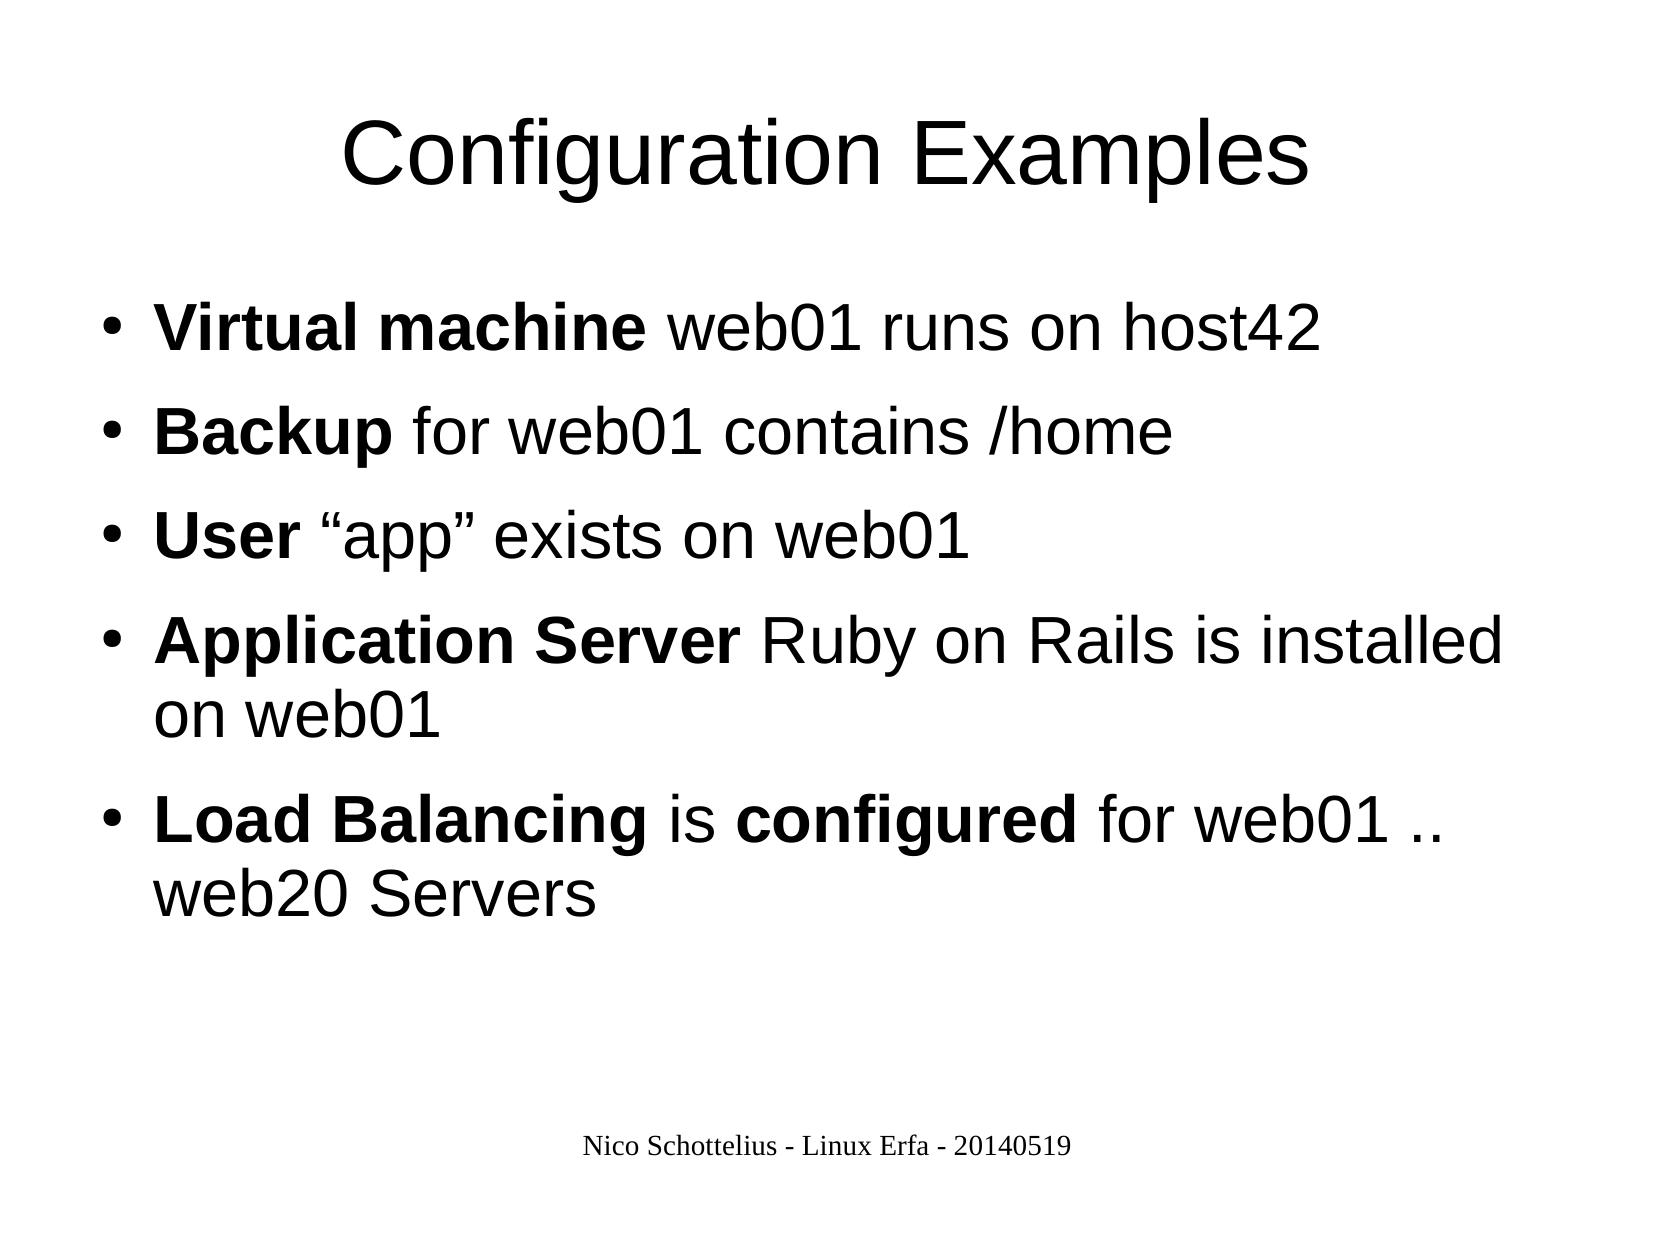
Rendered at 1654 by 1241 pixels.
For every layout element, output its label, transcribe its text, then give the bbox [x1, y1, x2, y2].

title Configuration Examples [82, 49, 1571, 257]
list Virtual machine web01 runs on host42 Backup for web01 contains /home User “app” exists on web01 Application Server Ruby on Rails is installed on web01 Load Balancing is configured for web01 .. web20 Servers [82, 290, 1538, 1010]
